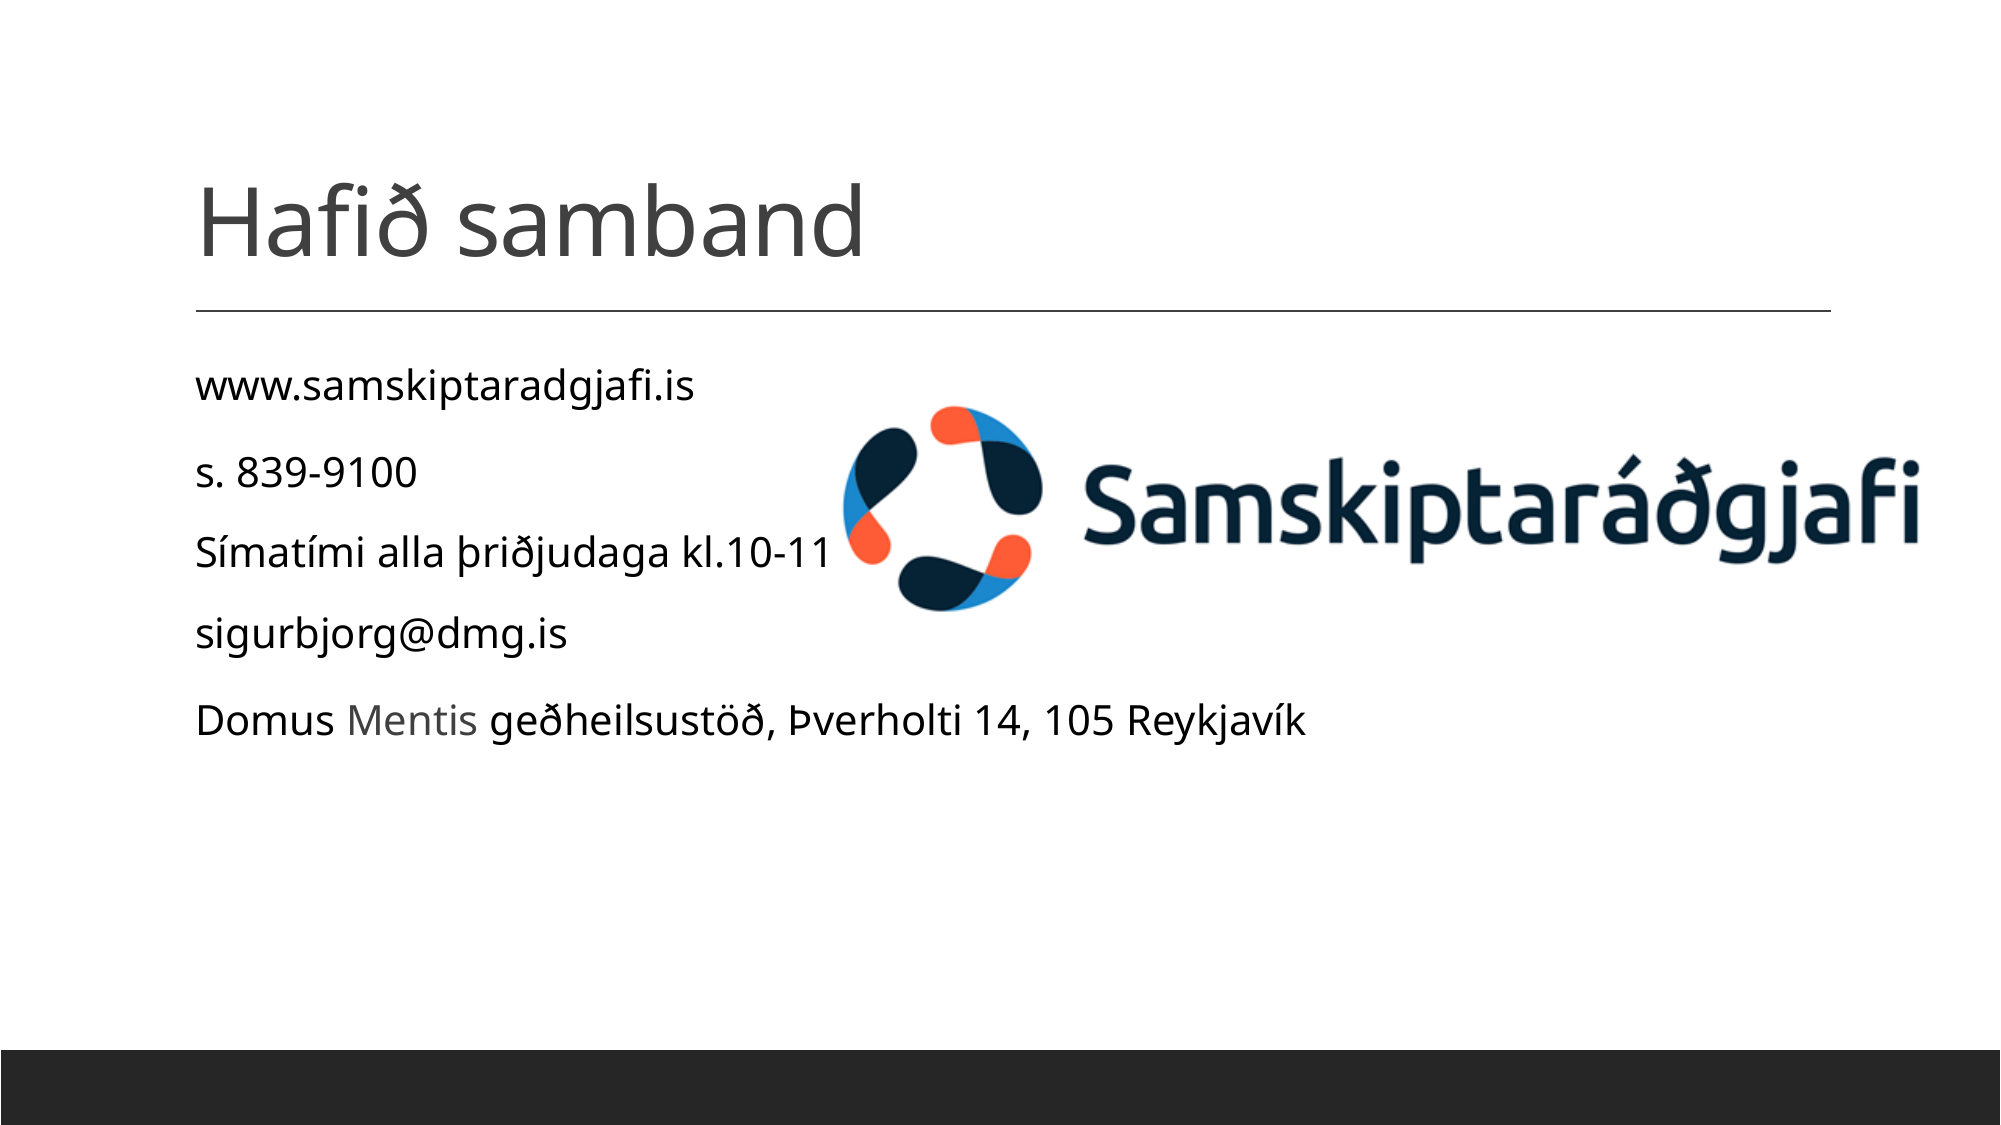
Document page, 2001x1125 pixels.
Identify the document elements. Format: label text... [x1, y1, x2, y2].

title Hafið samband [180, 47, 1831, 286]
list www.samskiptaradgjafi.is s. 839-9100 Símatími alla þriðjudaga kl.10-11 sigurbjorg@dmg.is Domus Mentis geðheilsustöð, Þverholti 14, 105 Reykjavík [180, 345, 1831, 963]
picture [836, 390, 1927, 629]
